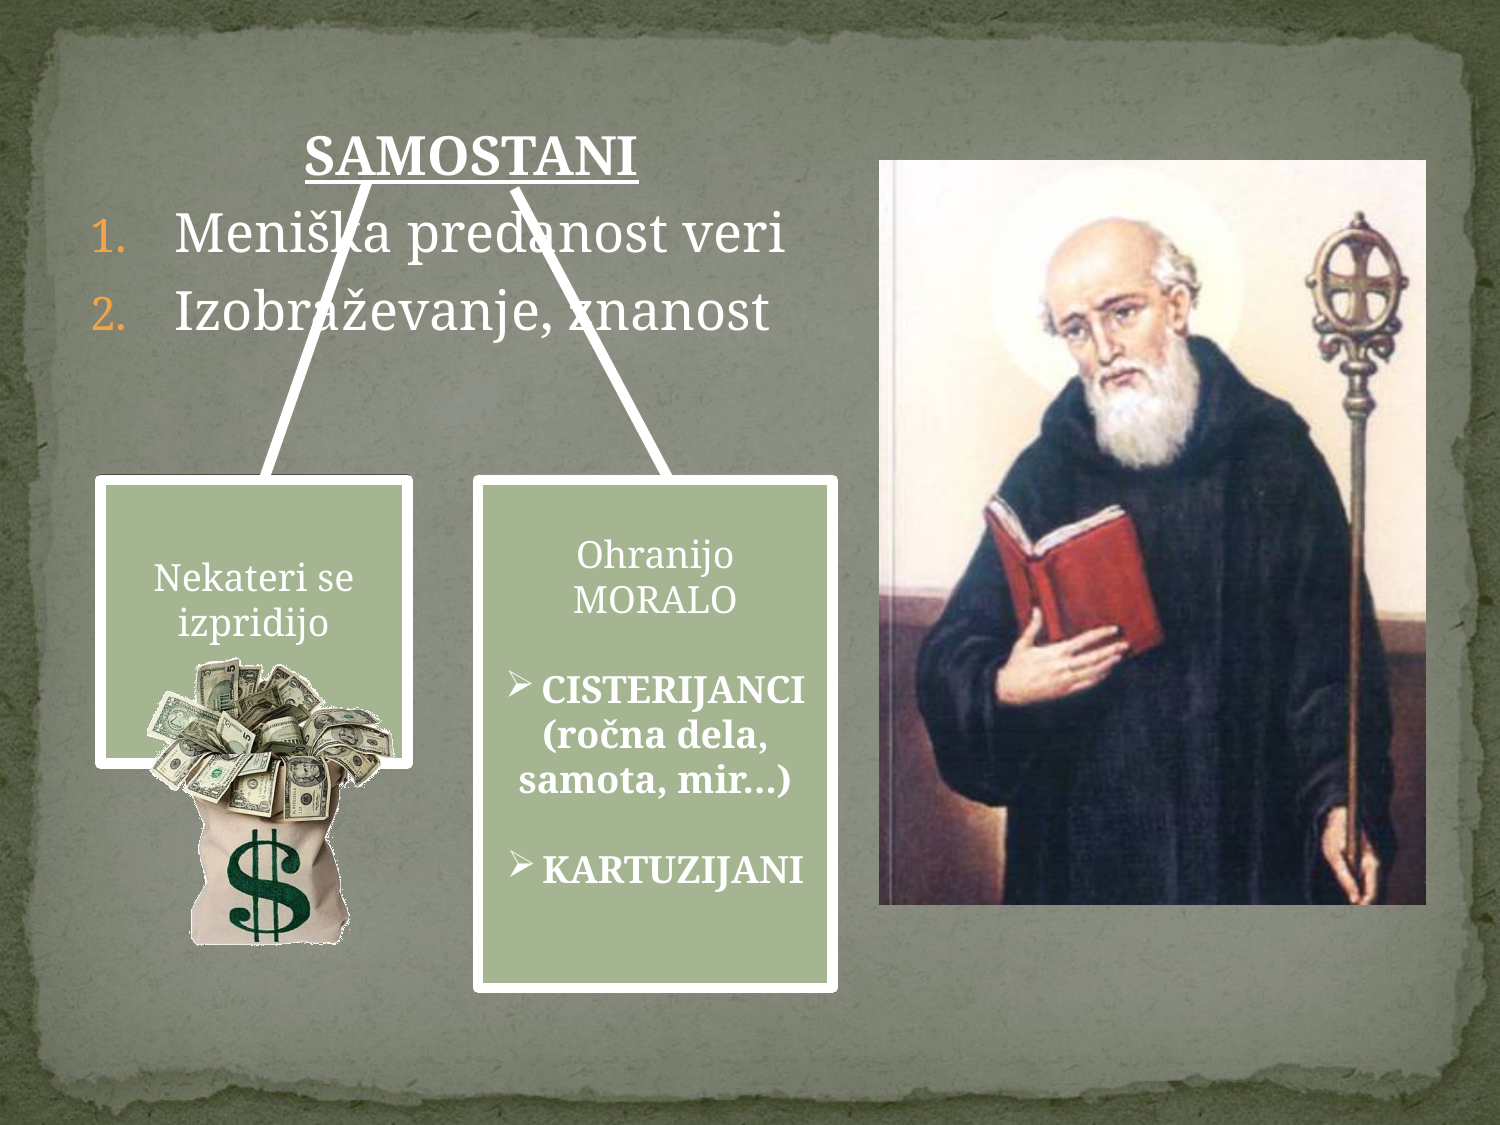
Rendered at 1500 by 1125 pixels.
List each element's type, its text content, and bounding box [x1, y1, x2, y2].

picture [0, 0, 1500, 1125]
list SAMOSTANI Meniška predanost veri Izobraževanje, znanost [75, 113, 869, 1000]
